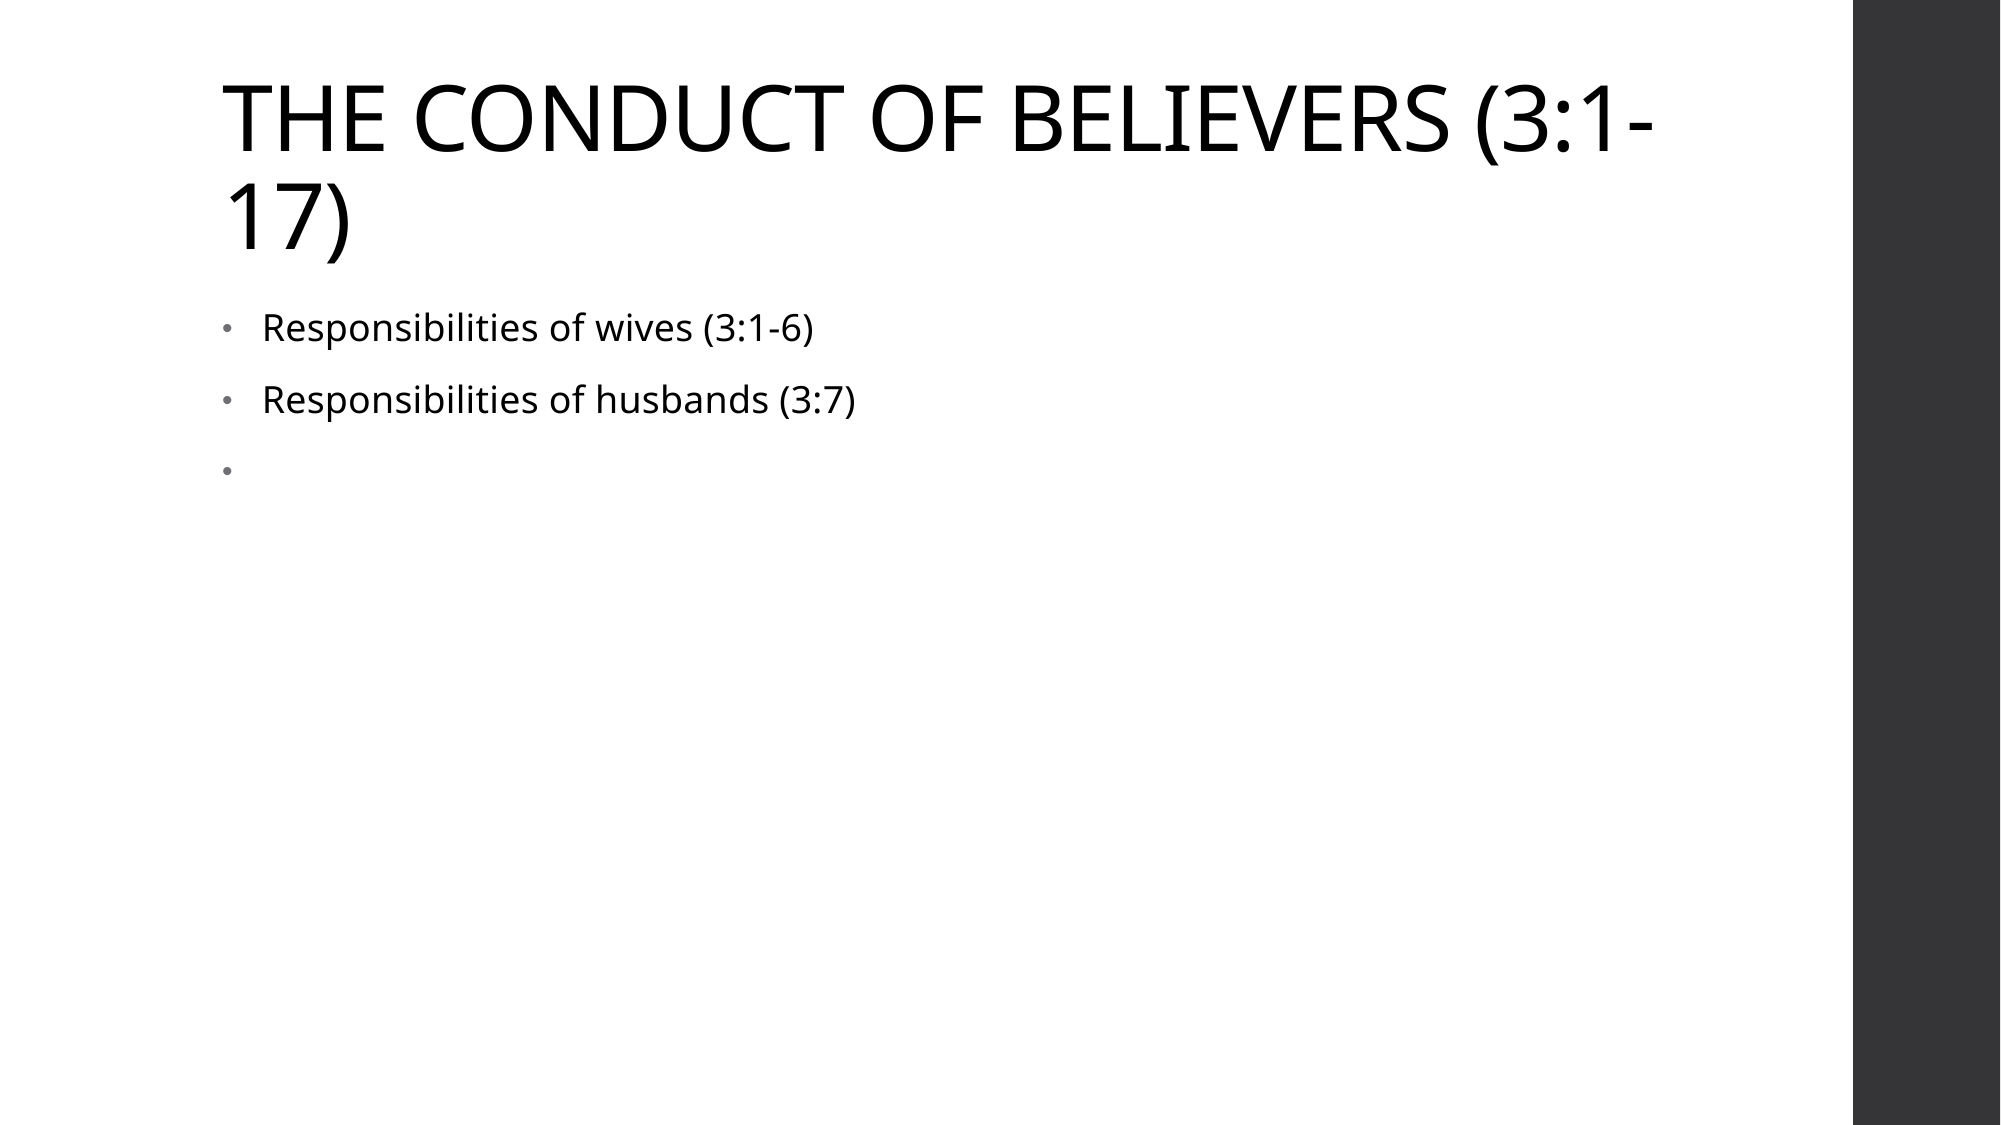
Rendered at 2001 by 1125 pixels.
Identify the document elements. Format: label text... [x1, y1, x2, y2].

list Responsibilities of wives (3:1-6) Responsibilities of husbands (3:7) [206, 299, 1617, 1014]
title THE CONDUCT OF BELIEVERS (3:1-17) [206, 60, 1797, 278]
